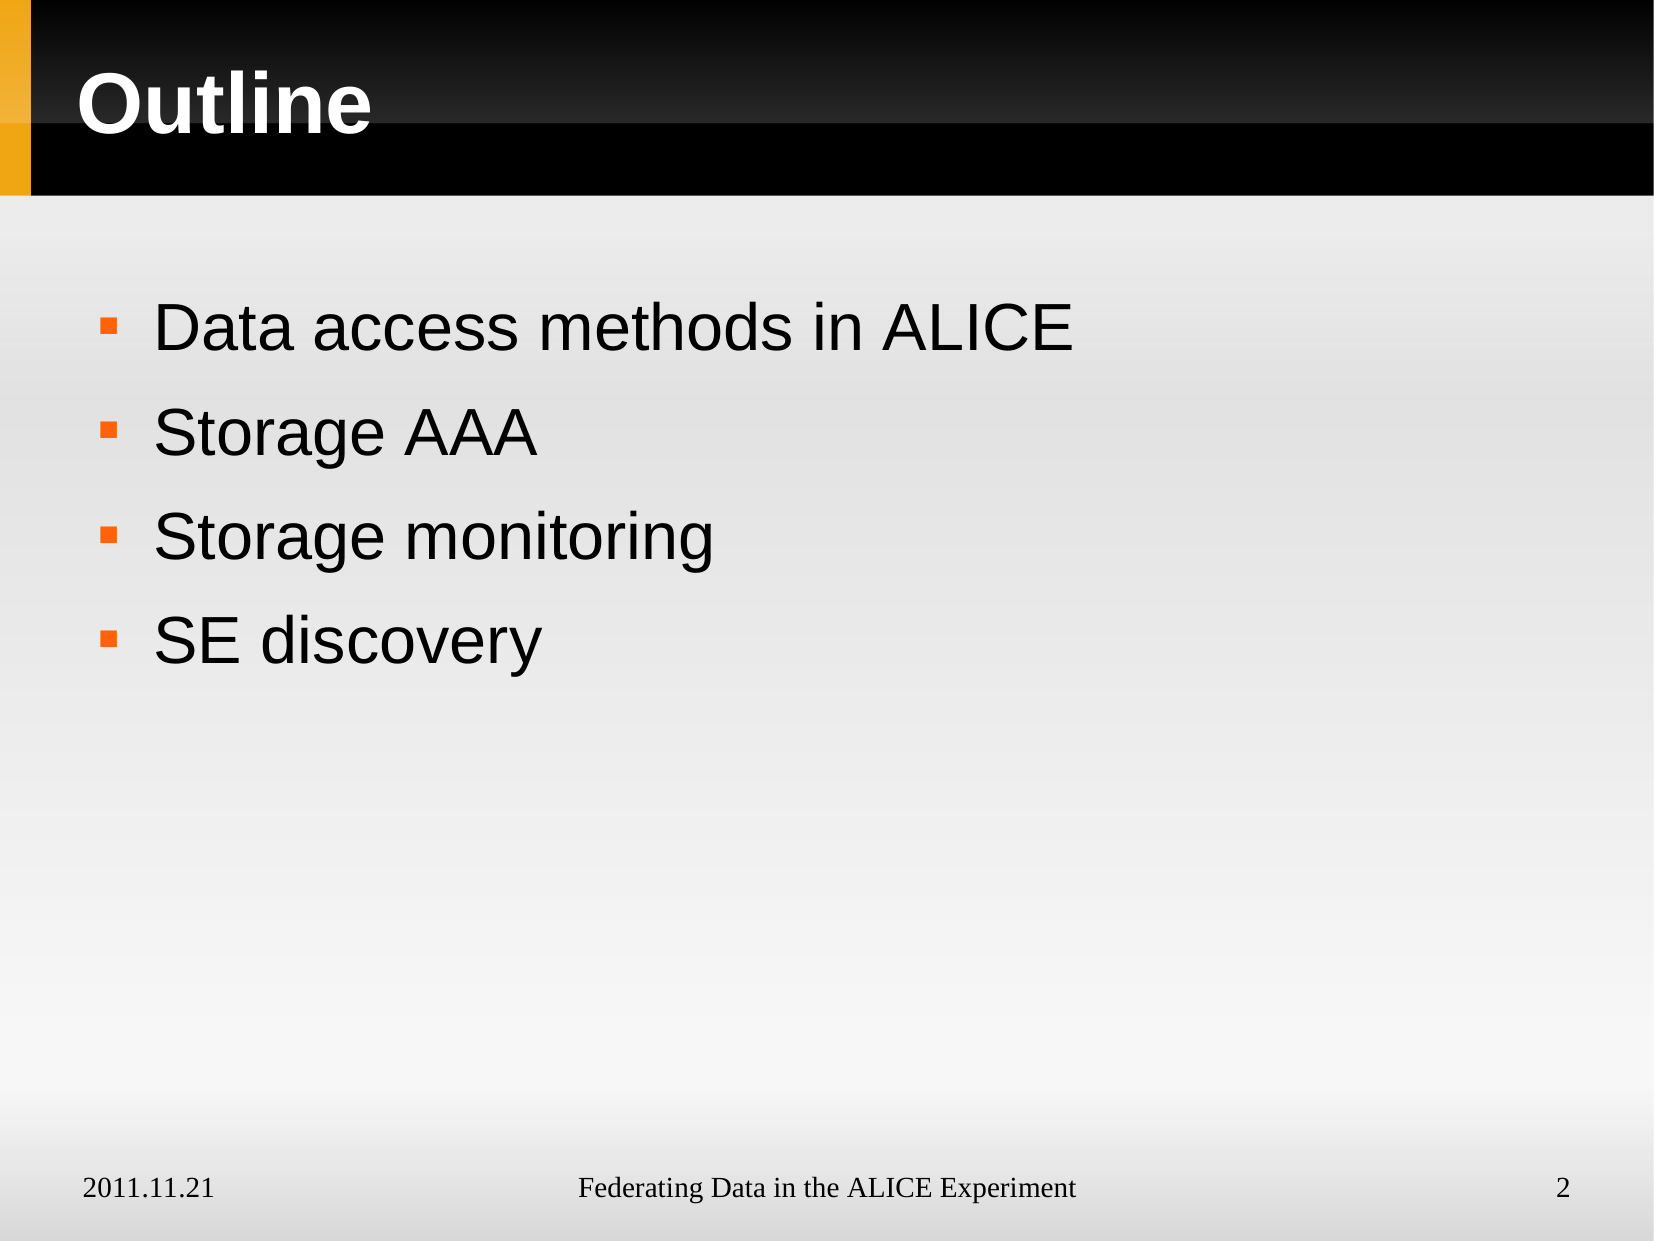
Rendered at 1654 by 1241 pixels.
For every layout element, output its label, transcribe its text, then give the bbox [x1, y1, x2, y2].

picture [0, 0, 1654, 1241]
title Outline [76, 0, 1565, 208]
list Data access methods in ALICE Storage AAA Storage monitoring SE discovery [82, 290, 1571, 1109]
